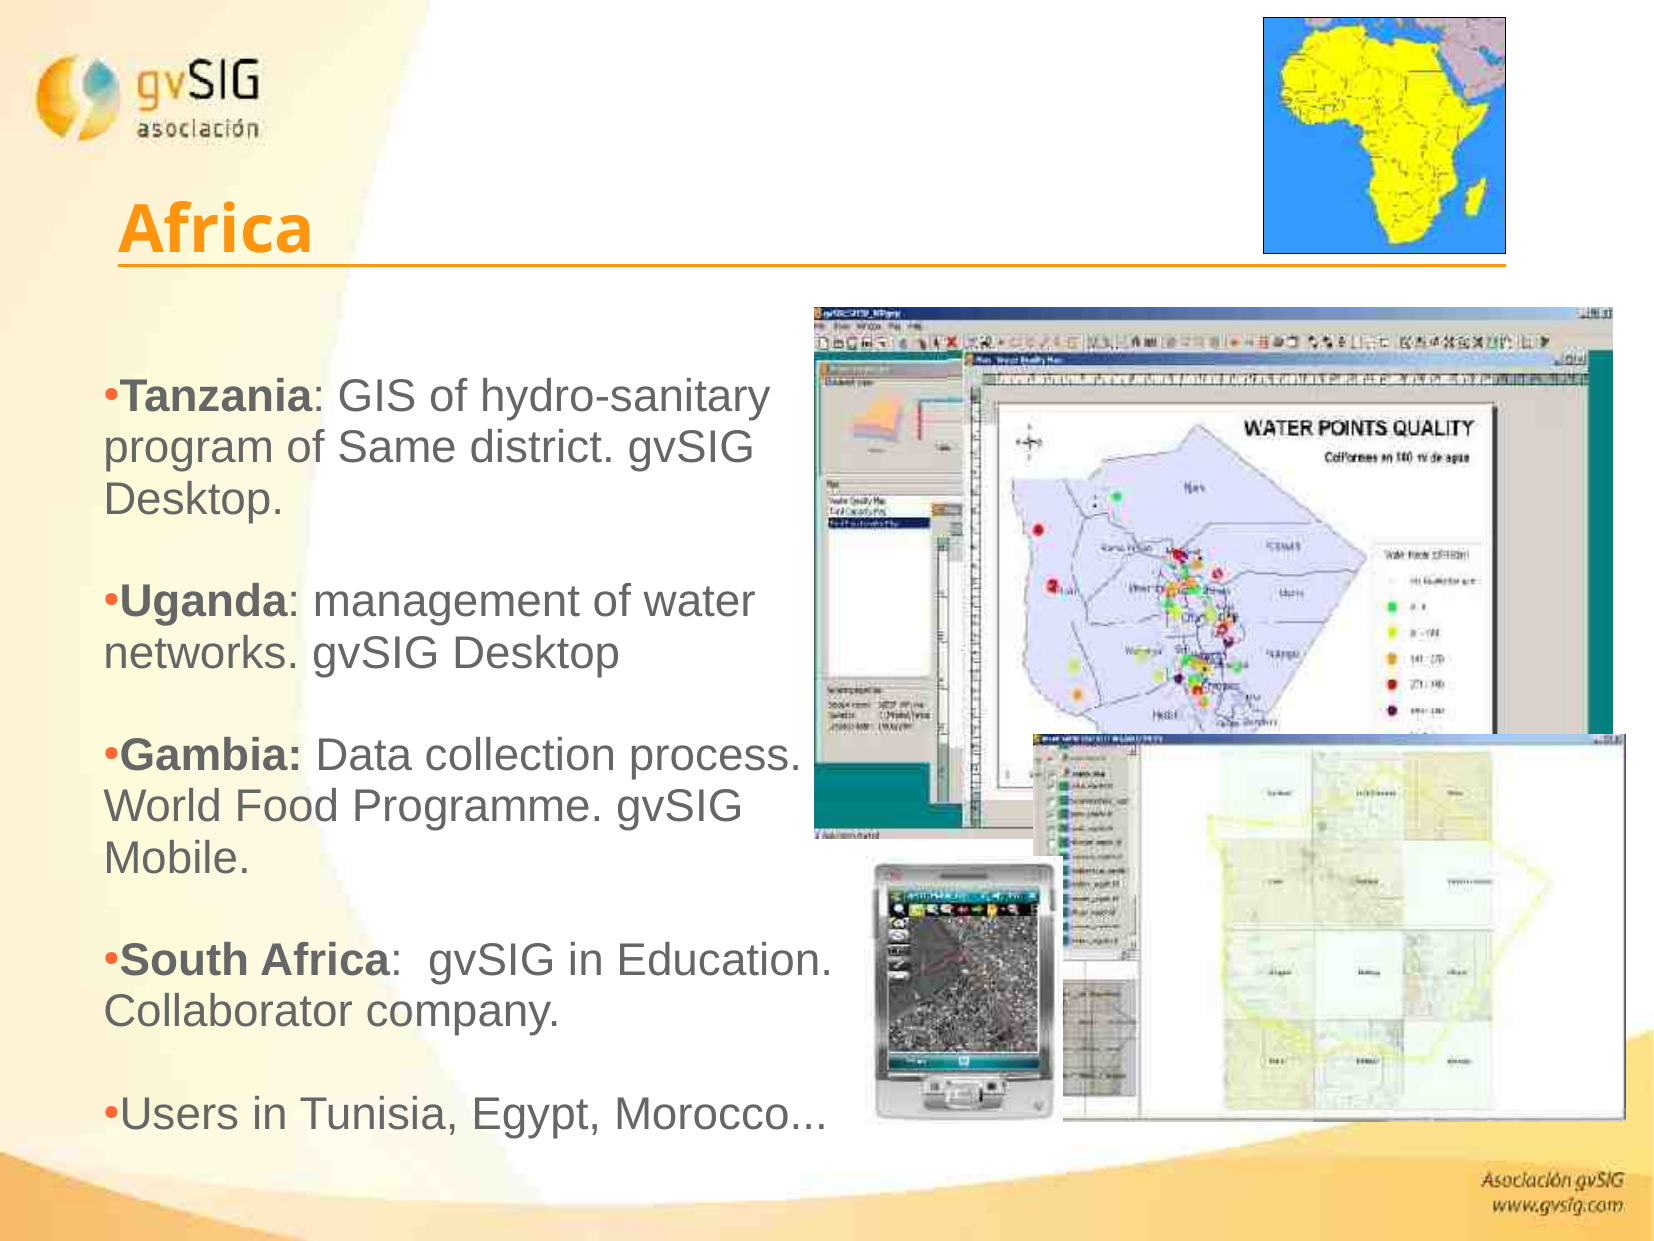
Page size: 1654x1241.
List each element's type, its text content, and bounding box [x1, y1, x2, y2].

picture [0, 0, 1654, 1241]
text_box Tanzania: GIS of hydro-sanitary program of Same district. gvSIG Desktop. Uganda: management of water networks. gvSIG Desktop Gambia: Data collection process. World Food Programme. gvSIG Mobile. South Africa: gvSIG in Education. Collaborator company. Users in Tunisia, Egypt, Morocco... [88, 307, 857, 1164]
title Africa [118, 177, 1607, 276]
